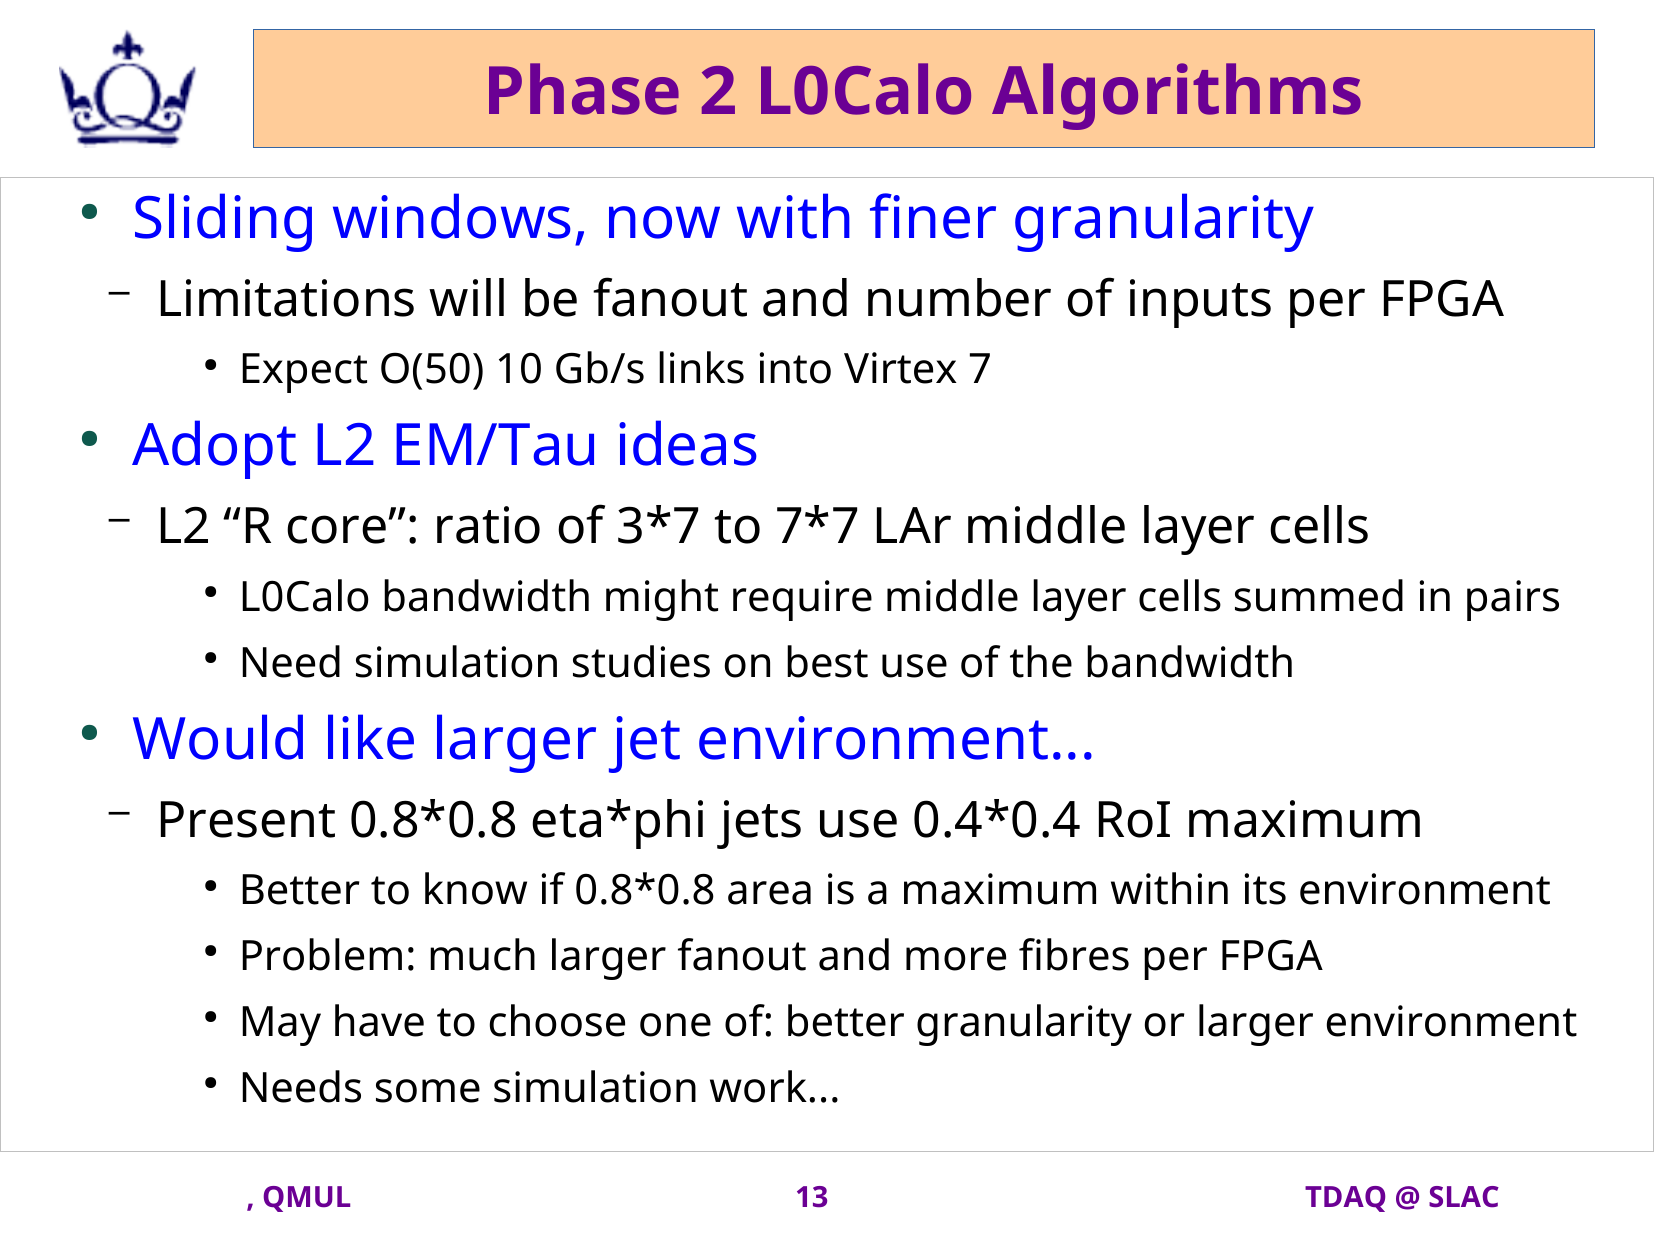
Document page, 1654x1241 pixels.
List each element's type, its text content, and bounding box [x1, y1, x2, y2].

list Sliding windows, now with finer granularity Limitations will be fanout and number of inputs per FPGA Expect O(50) 10 Gb/s links into Virtex 7 Adopt L2 EM/Tau ideas L2 “R core”: ratio of 3*7 to 7*7 LAr middle layer cells L0Calo bandwidth might require middle layer cells summed in pairs Need simulation studies on best use of the bandwidth Would like larger jet environment... Present 0.8*0.8 eta*phi jets use 0.4*0.4 RoI maximum Better to know if 0.8*0.8 area is a maximum within its environment Problem: much larger fanout and more fibres per FPGA May have to choose one of: better granularity or larger environment Needs some simulation work... [61, 181, 1605, 1149]
picture [59, 29, 200, 148]
title Phase 2 L0Calo Algorithms [253, 29, 1595, 148]
